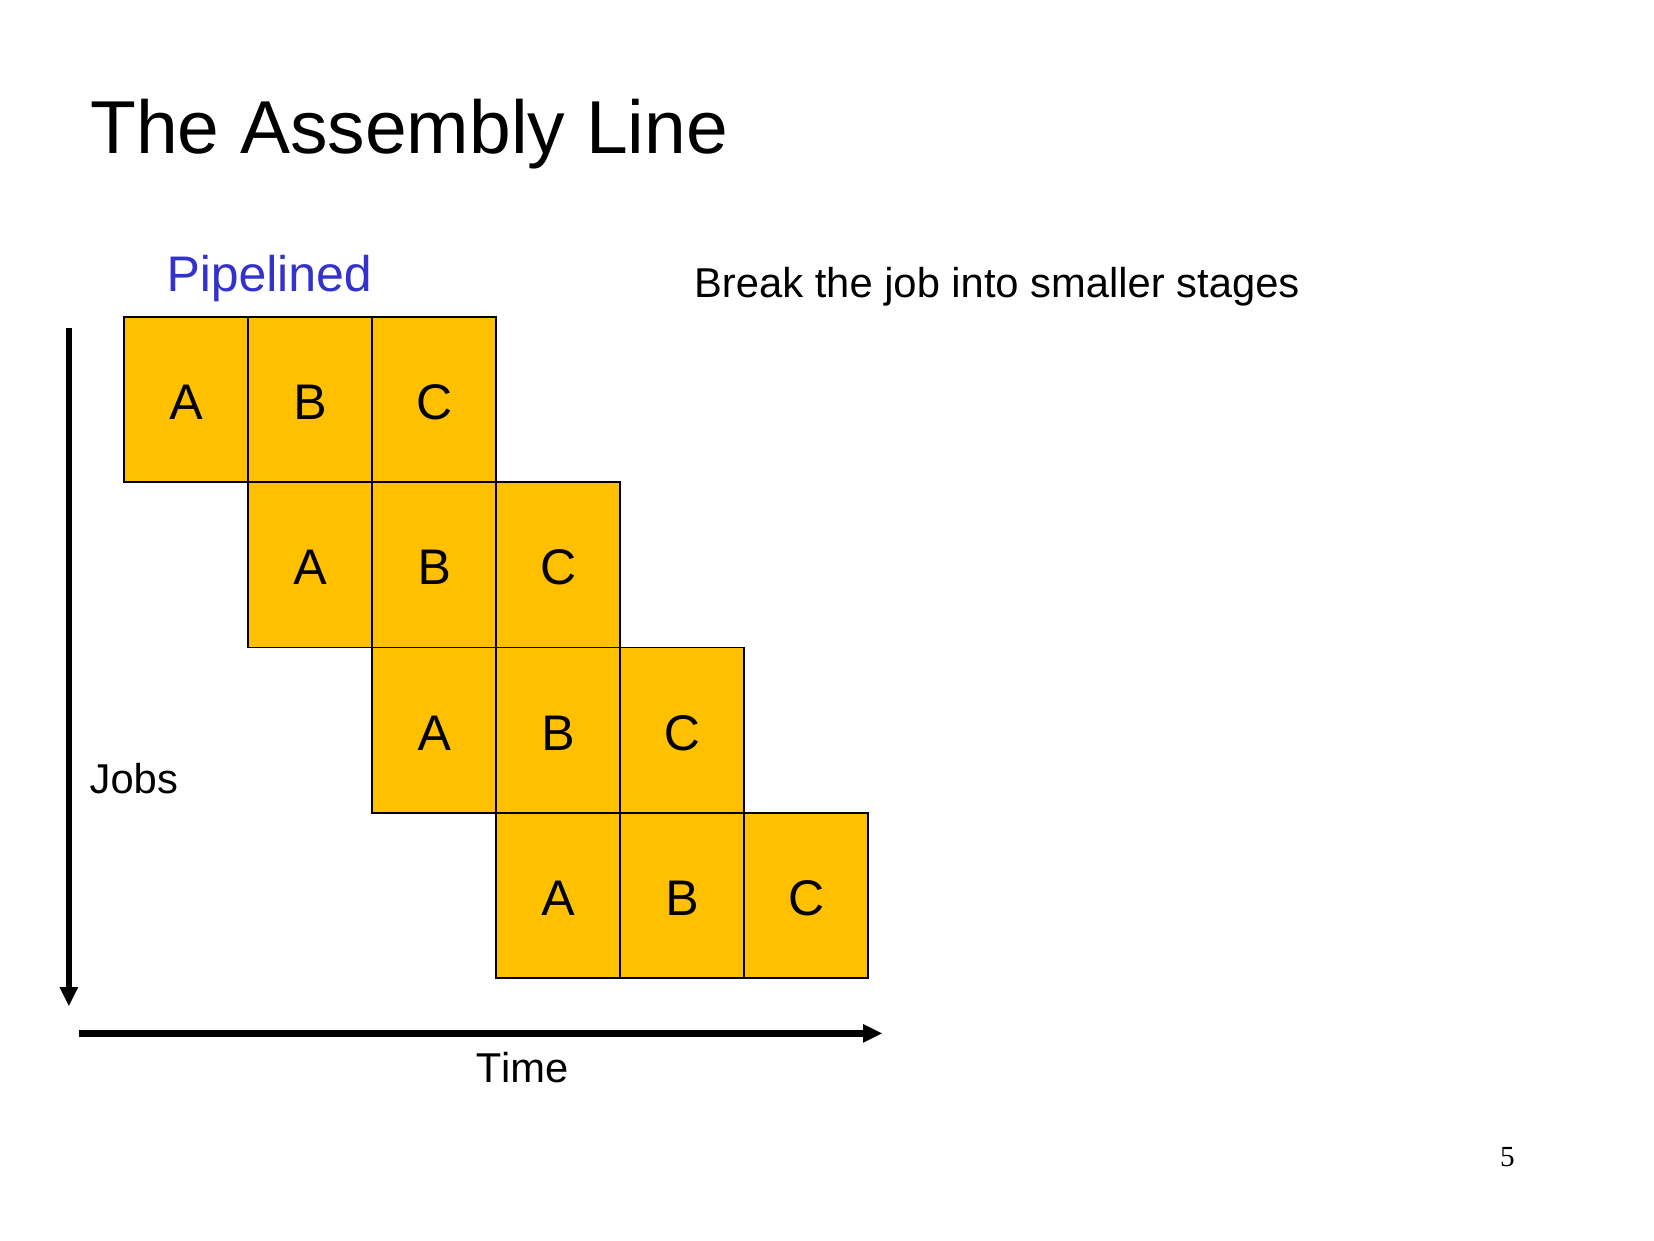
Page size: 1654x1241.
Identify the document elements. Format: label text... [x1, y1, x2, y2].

text_box C [496, 482, 621, 647]
text_box A [123, 316, 247, 483]
text_box C [744, 812, 869, 979]
text_box C [620, 647, 745, 812]
text_box A [496, 812, 620, 979]
text_box B [371, 482, 496, 647]
text_box B [496, 647, 620, 812]
text_box The Assembly Line [75, 71, 744, 177]
text_box Time [461, 1037, 584, 1099]
text_box Break the job into smaller stages [679, 248, 1315, 314]
text_box Pipelined [151, 234, 387, 310]
text_box A [371, 647, 496, 813]
text_box C [371, 316, 497, 482]
text_box <number> [1185, 1129, 1530, 1213]
text_box B [247, 316, 371, 482]
text_box A [247, 482, 371, 648]
text_box Jobs [74, 744, 194, 810]
text_box B [620, 812, 744, 979]
